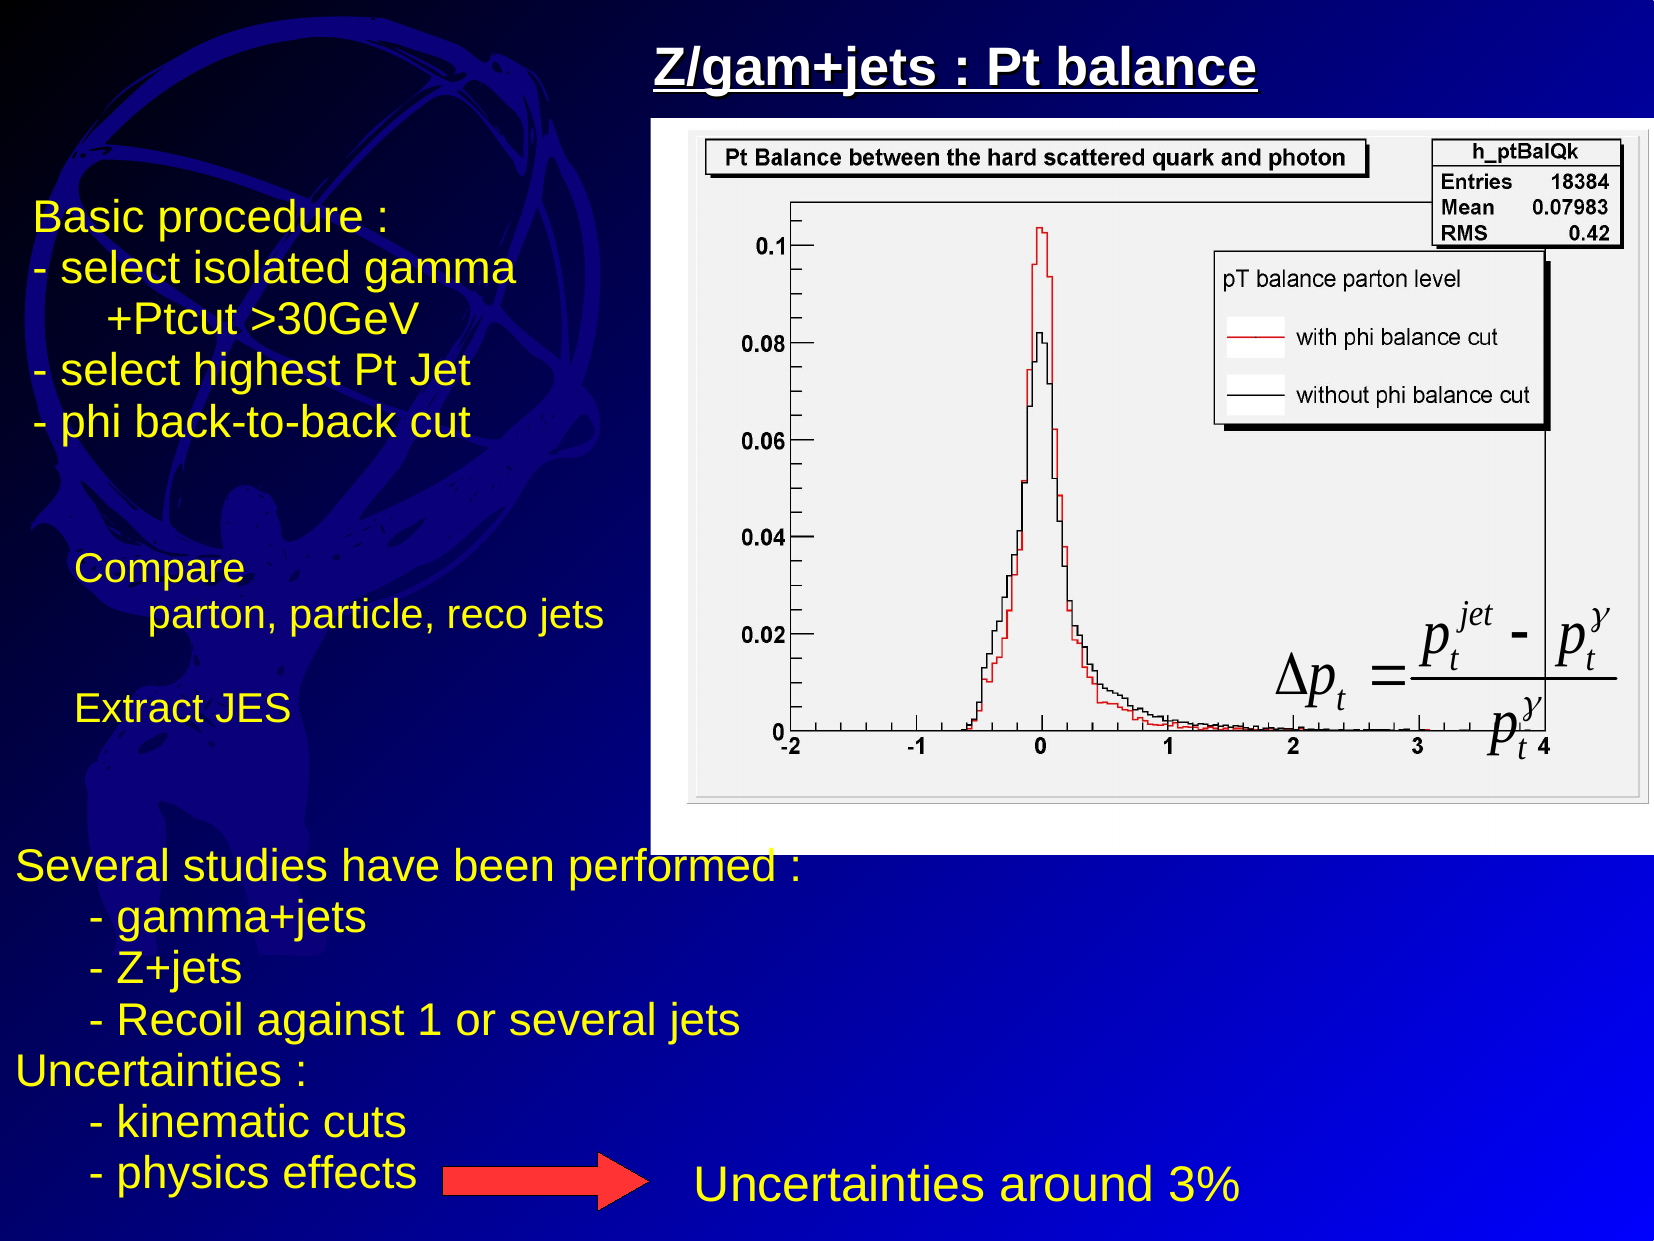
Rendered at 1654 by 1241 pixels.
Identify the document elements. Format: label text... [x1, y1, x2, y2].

text_box Uncertainties around 3% [679, 1149, 1257, 1227]
chart [1269, 590, 1625, 767]
text_box Basic procedure : - select isolated gamma +Ptcut >30GeV - select highest Pt Jet - phi back-to-back cut [17, 183, 532, 483]
text_box Compare parton, particle, reco jets Extract JES [59, 537, 620, 761]
text_box Z/gam+jets : Pt balance [638, 29, 1274, 115]
text_box Several studies have been performed : - gamma+jets - Z+jets - Recoil against 1 or several jets Uncertainties : - kinematic cuts - physics effects [0, 832, 818, 1241]
picture [650, 118, 1654, 855]
text_box [442, 1151, 650, 1211]
